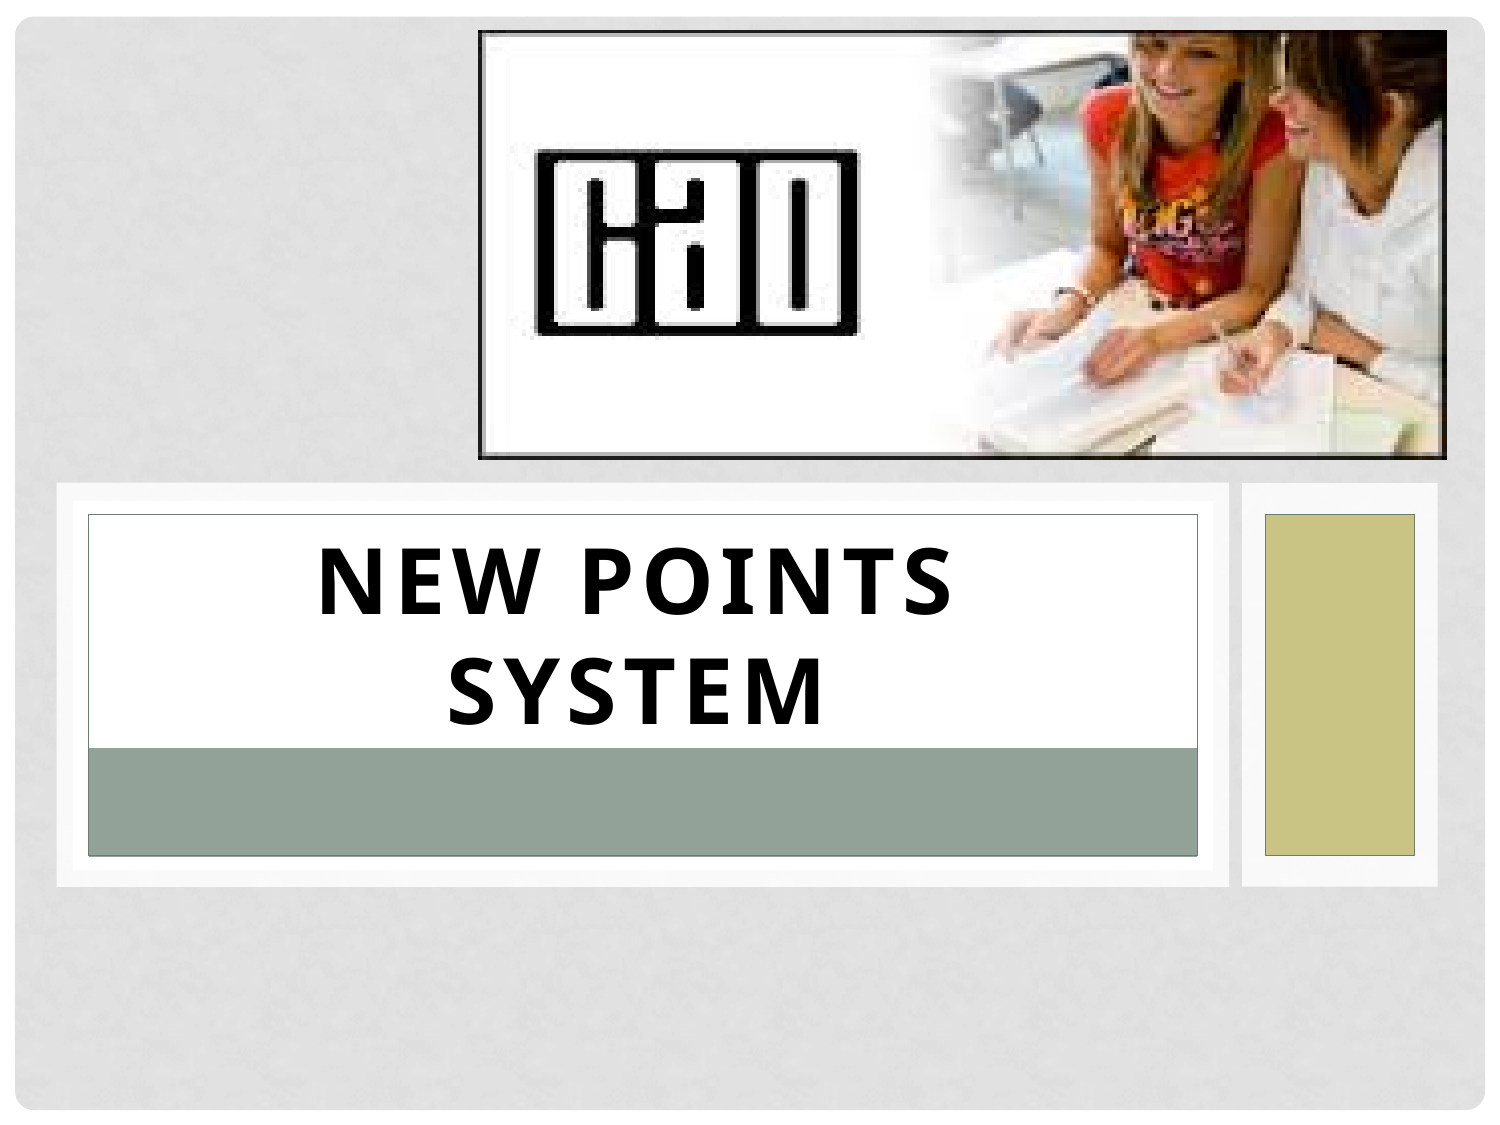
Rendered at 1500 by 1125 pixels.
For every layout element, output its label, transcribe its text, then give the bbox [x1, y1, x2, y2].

subtitle New Points System [112, 515, 1163, 728]
picture [478, 30, 1447, 460]
